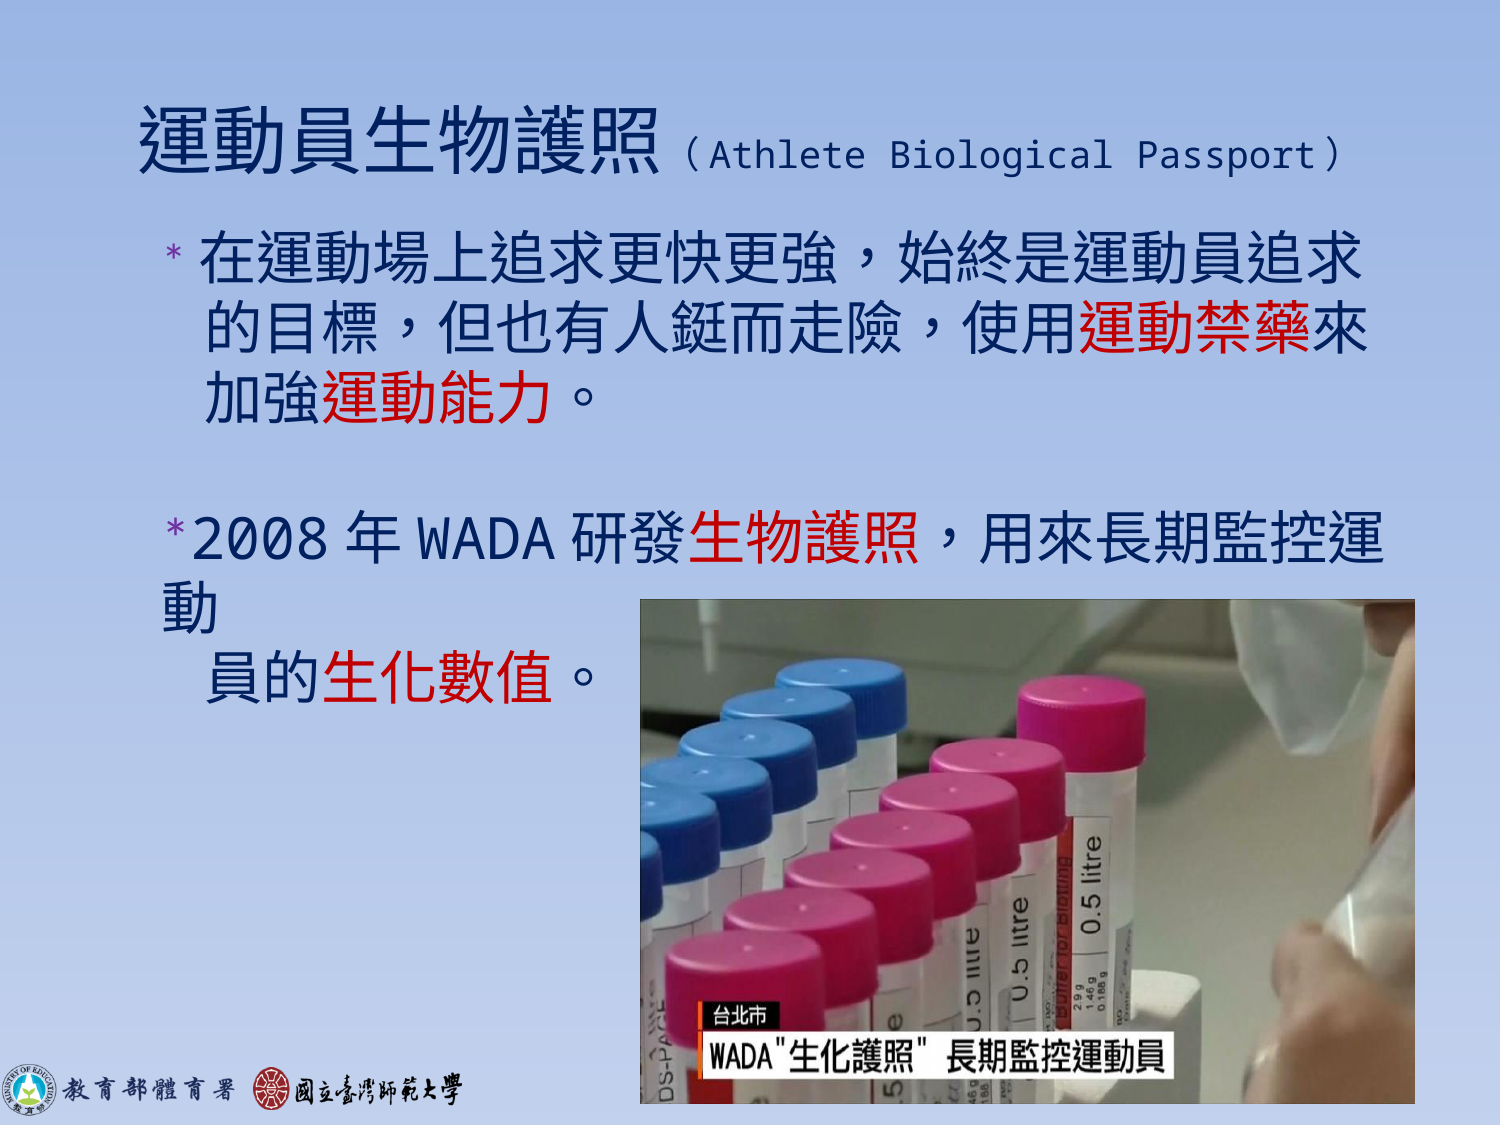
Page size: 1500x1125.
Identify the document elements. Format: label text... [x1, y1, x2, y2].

text_box *在運動場上追求更快更強，始終是運動員追求 的目標，但也有人鋌而走險，使用運動禁藥來 加強運動能力。 *2008年WADA研發生物護照，用來長期監控運動 員的生化數值。 [146, 214, 1403, 789]
picture [640, 599, 1415, 1104]
title 運動員生物護照（Athlete Biological Passport） [75, 45, 1426, 233]
